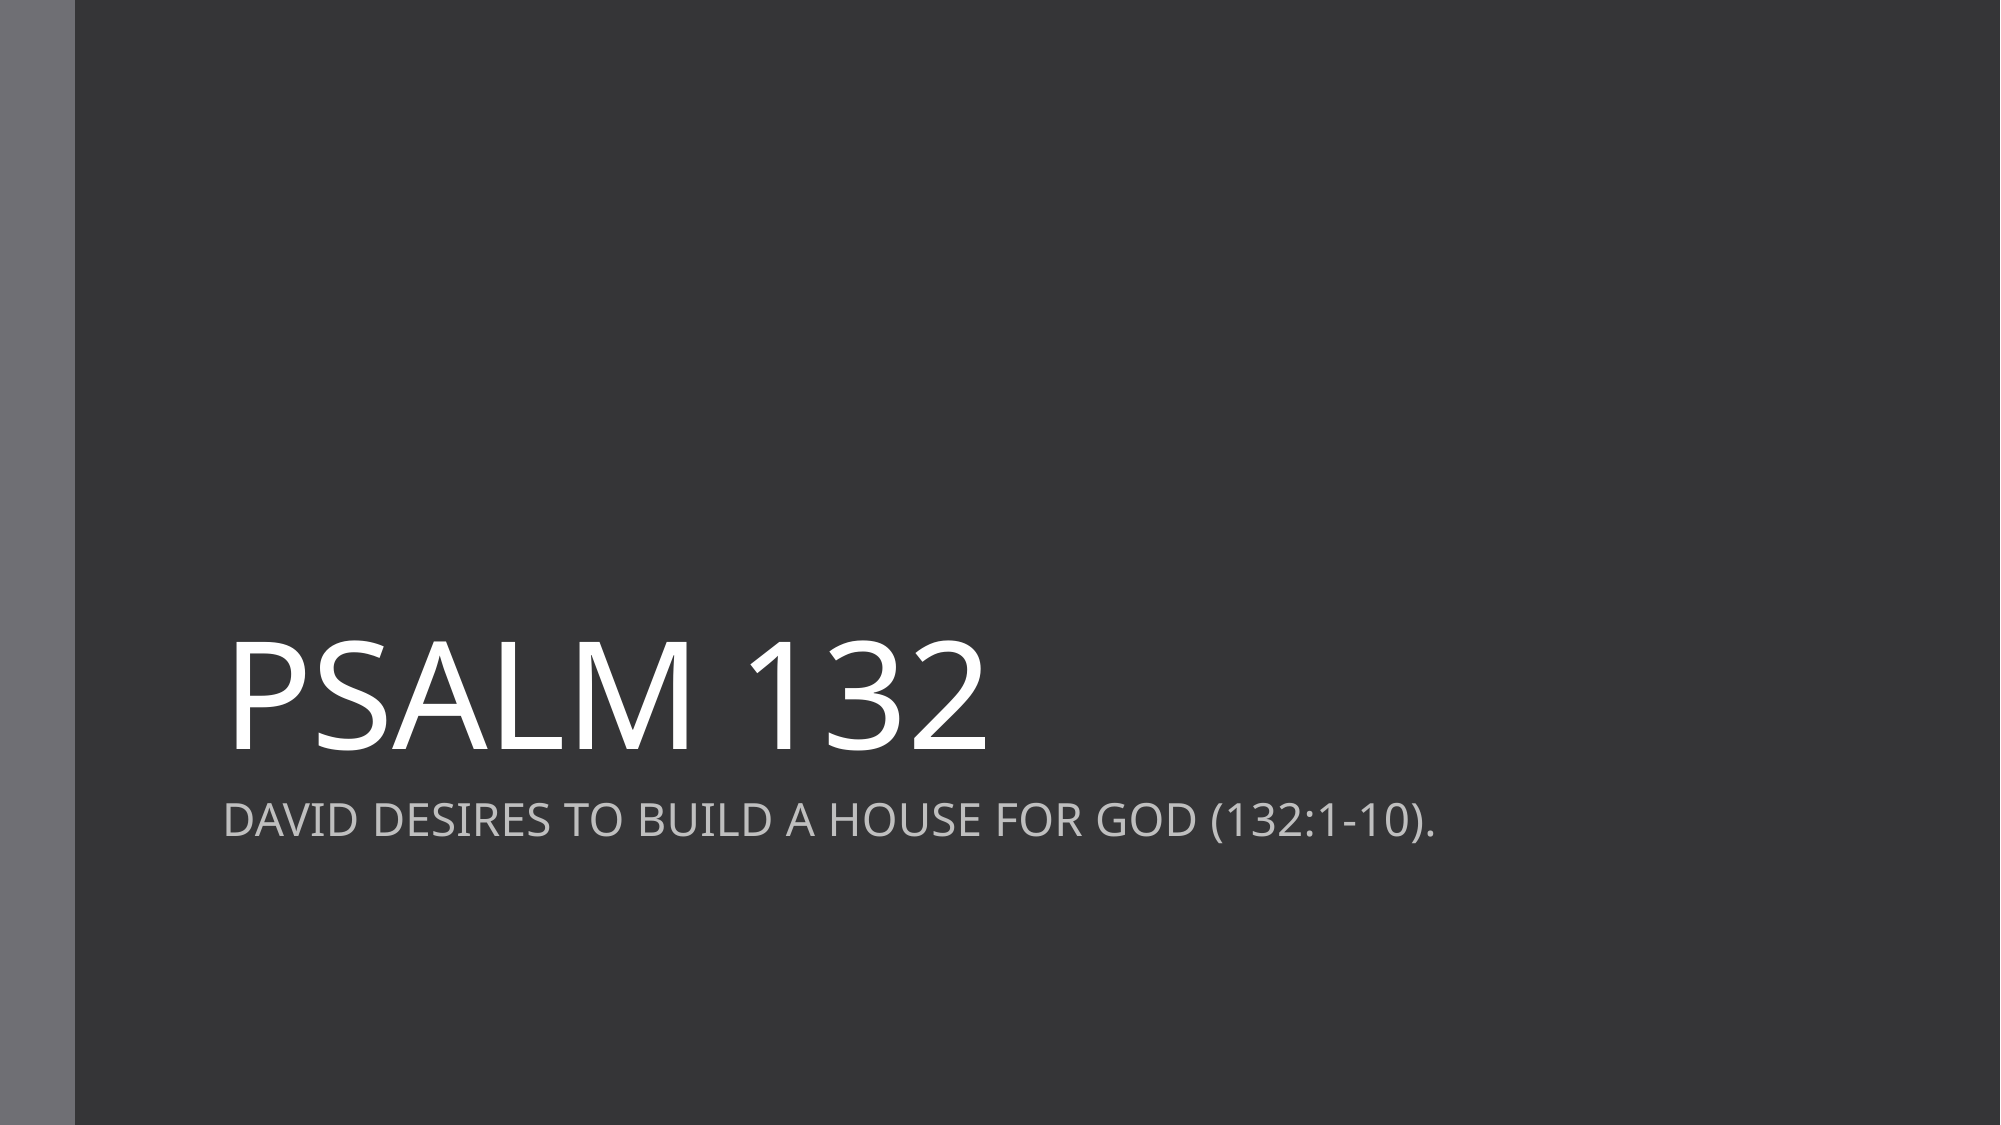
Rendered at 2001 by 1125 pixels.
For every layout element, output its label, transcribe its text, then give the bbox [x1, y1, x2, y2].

title PSALM 132 [206, 124, 1752, 787]
subtitle DAVID DESIRES TO BUILD A HOUSE FOR GOD (132:1-10). [206, 787, 1752, 1066]
